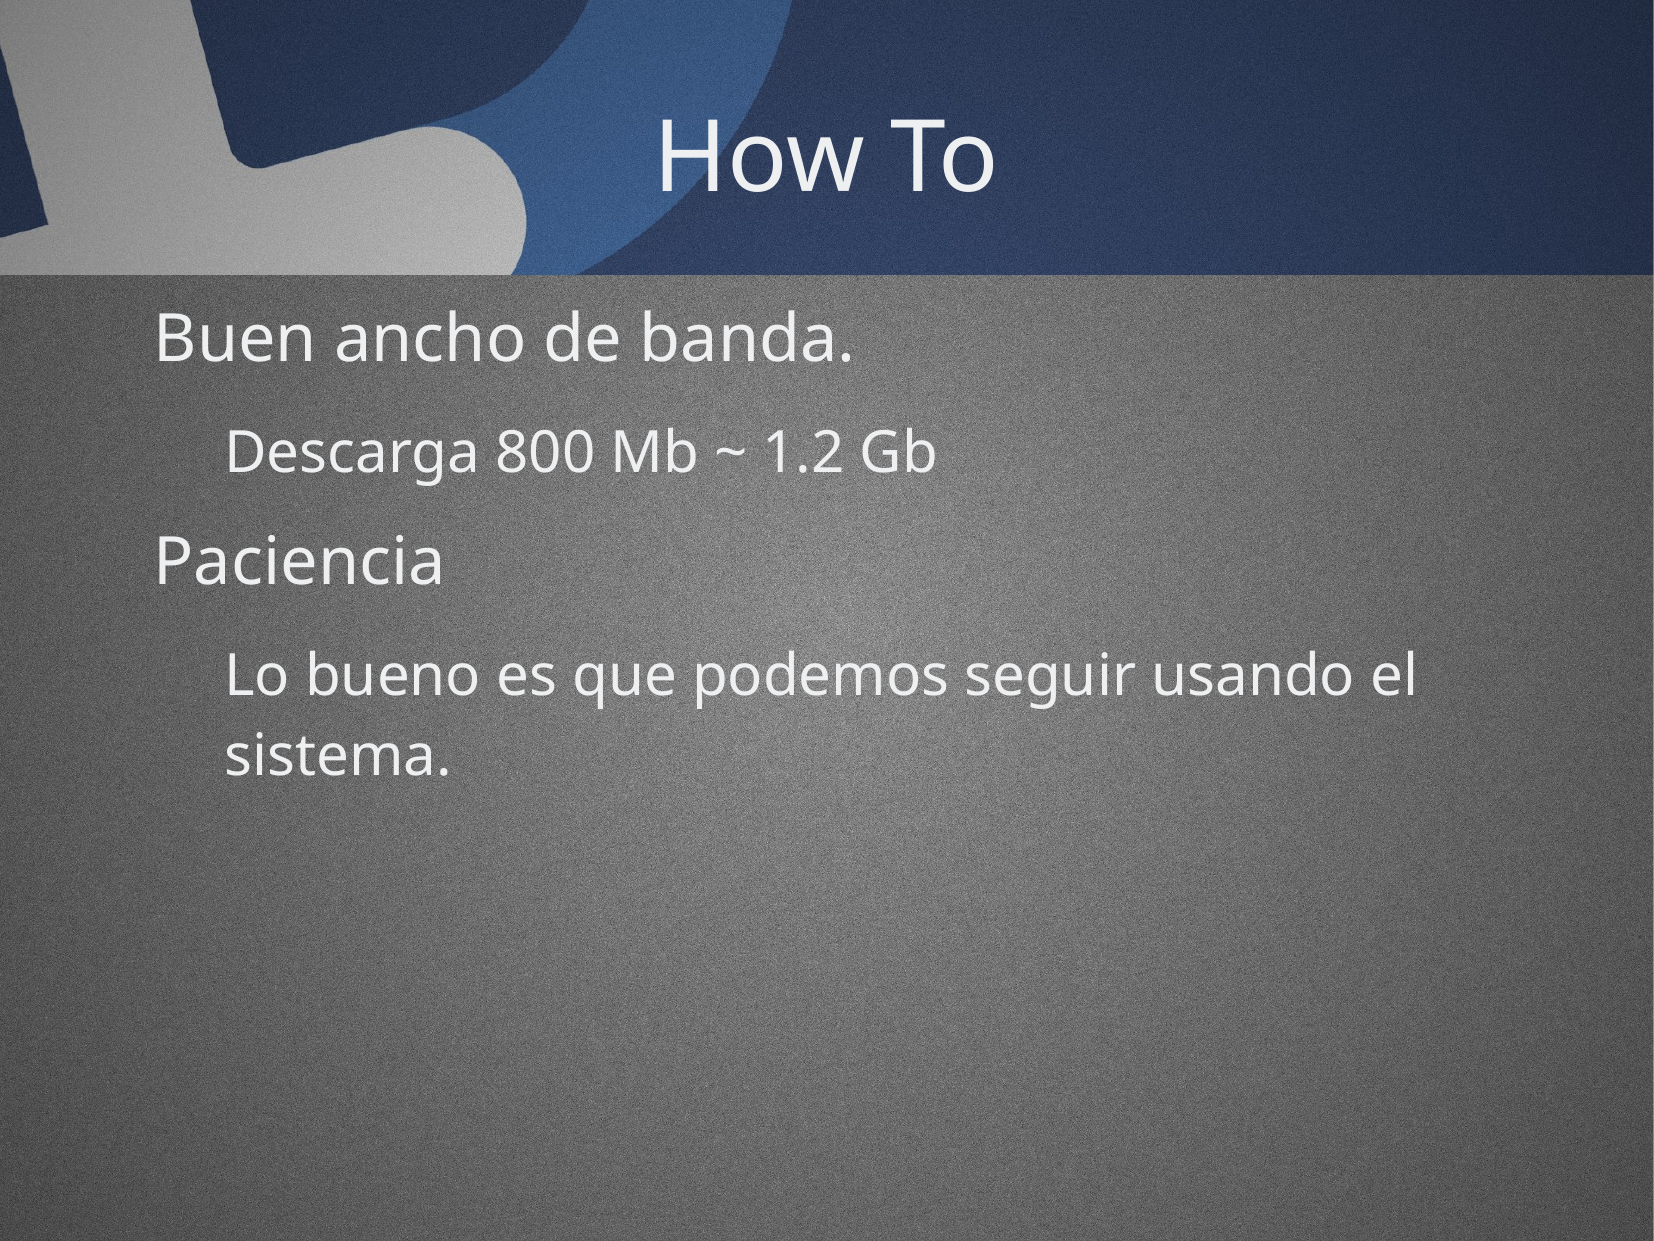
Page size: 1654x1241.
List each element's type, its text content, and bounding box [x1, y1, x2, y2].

title How To [82, 49, 1571, 257]
list Buen ancho de banda. Descarga 800 Mb ~ 1.2 Gb Paciencia Lo bueno es que podemos seguir usando el sistema. [82, 290, 1571, 1010]
picture [0, 0, 1654, 1241]
